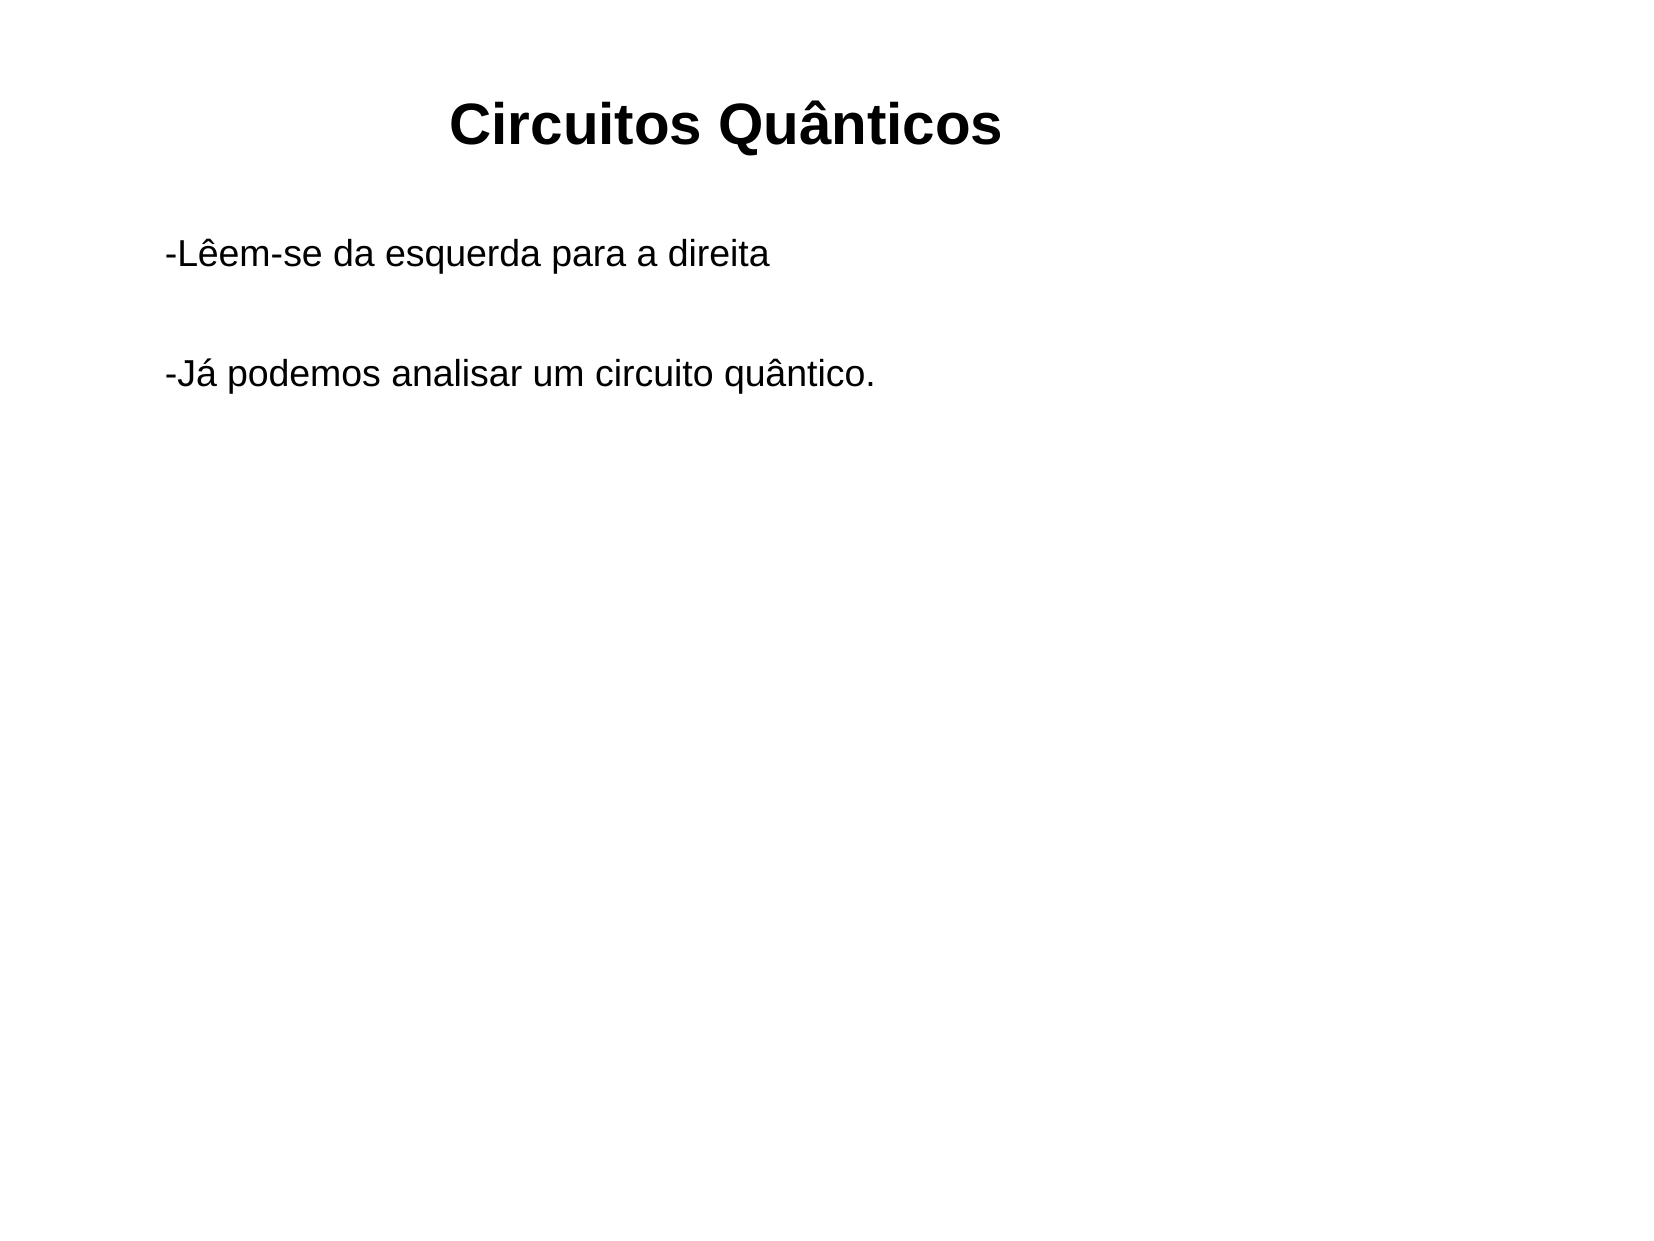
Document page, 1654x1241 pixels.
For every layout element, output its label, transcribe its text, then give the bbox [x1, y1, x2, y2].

text_box Circuitos Quânticos [435, 84, 1246, 166]
text_box -Já podemos analisar um circuito quântico. [150, 345, 1531, 402]
text_box -Lêem-se da esquerda para a direita [150, 225, 1531, 282]
